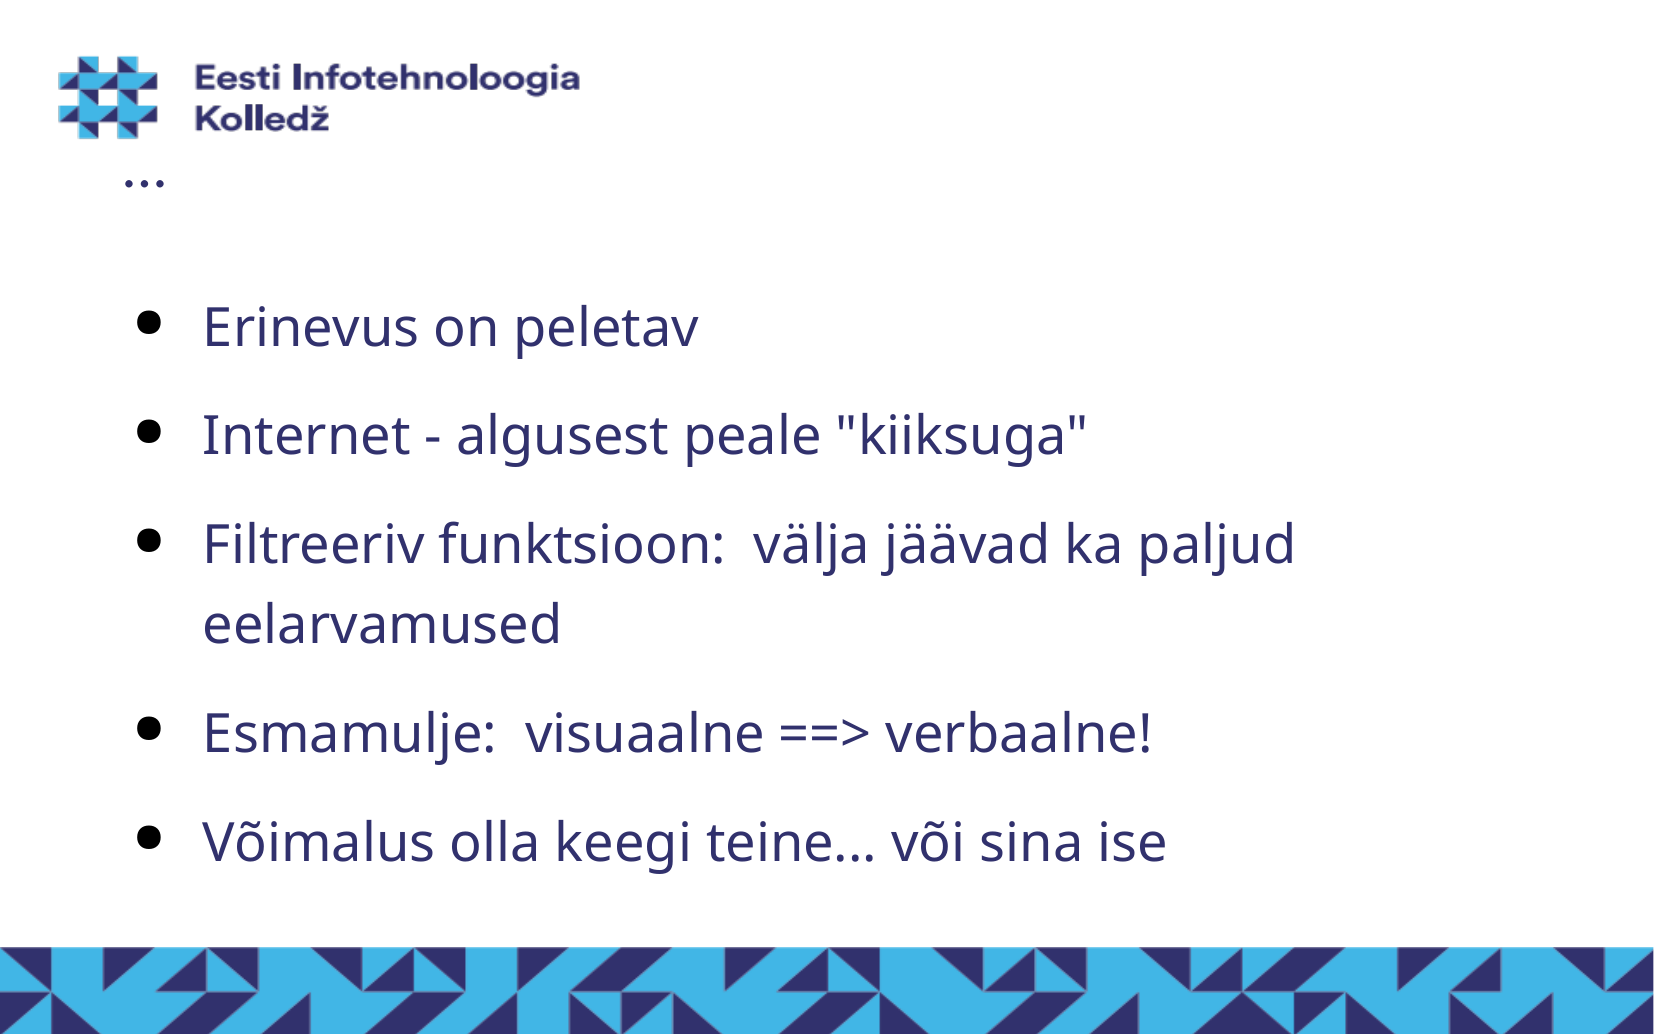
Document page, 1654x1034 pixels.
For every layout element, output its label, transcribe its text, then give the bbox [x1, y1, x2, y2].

title ... [121, 82, 1533, 262]
list Erinevus on peletav Internet - algusest peale "kiiksuga" Filtreeriv funktsioon: välja jäävad ka paljud eelarvamused Esmamulje: visuaalne ==> verbaalne! Võimalus olla keegi teine... või sina ise [121, 287, 1533, 938]
